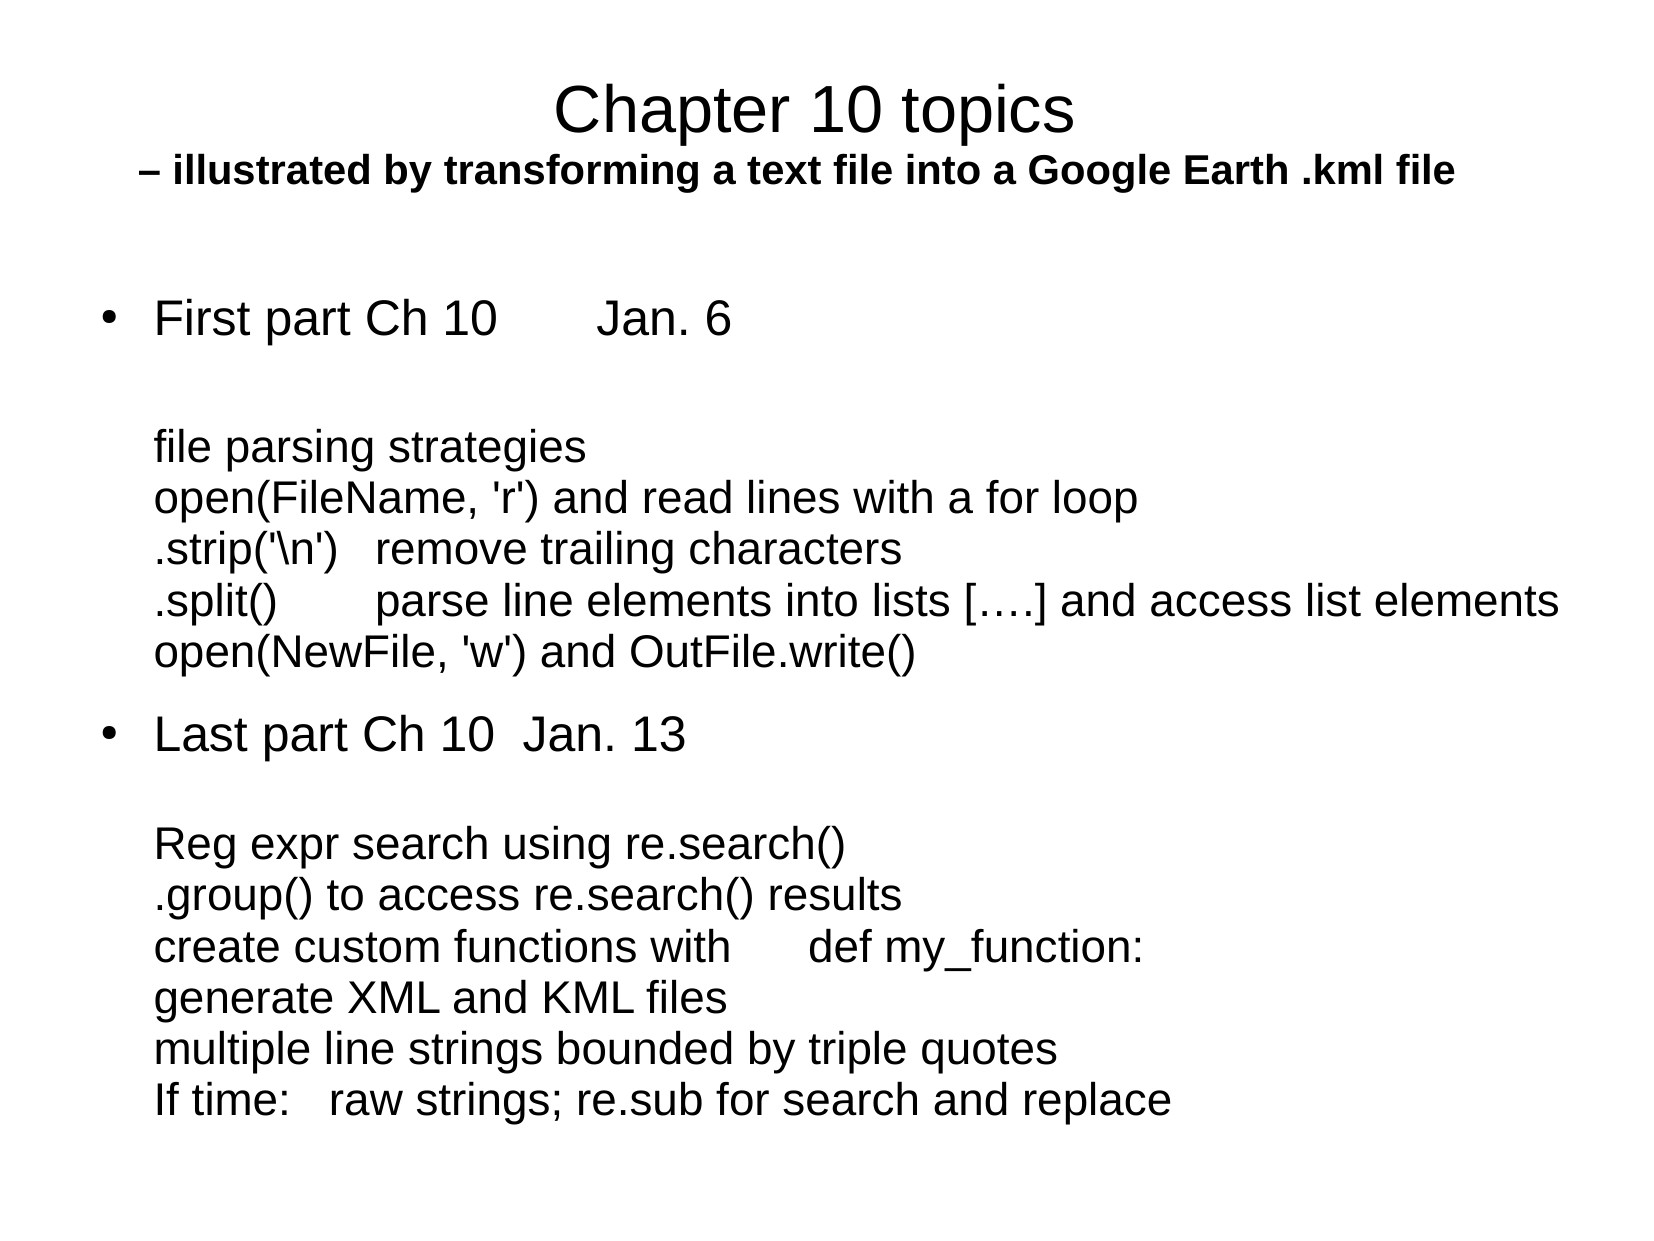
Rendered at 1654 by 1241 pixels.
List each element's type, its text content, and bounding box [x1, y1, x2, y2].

title Chapter 10 topics – illustrated by transforming a text file into a Google Earth .kml file [59, 29, 1548, 237]
list First part Ch 10 Jan. 6 file parsing strategies open(FileName, 'r') and read lines with a for loop .strip('\n') remove trailing characters .split() parse line elements into lists [….] and access list elements open(NewFile, 'w') and OutFile.write() Last part Ch 10 Jan. 13 Reg expr search using re.search() .group() to access re.search() results create custom functions with def my_function: generate XML and KML files multiple line strings bounded by triple quotes If time: raw strings; re.sub for search and replace [82, 290, 1571, 1182]
